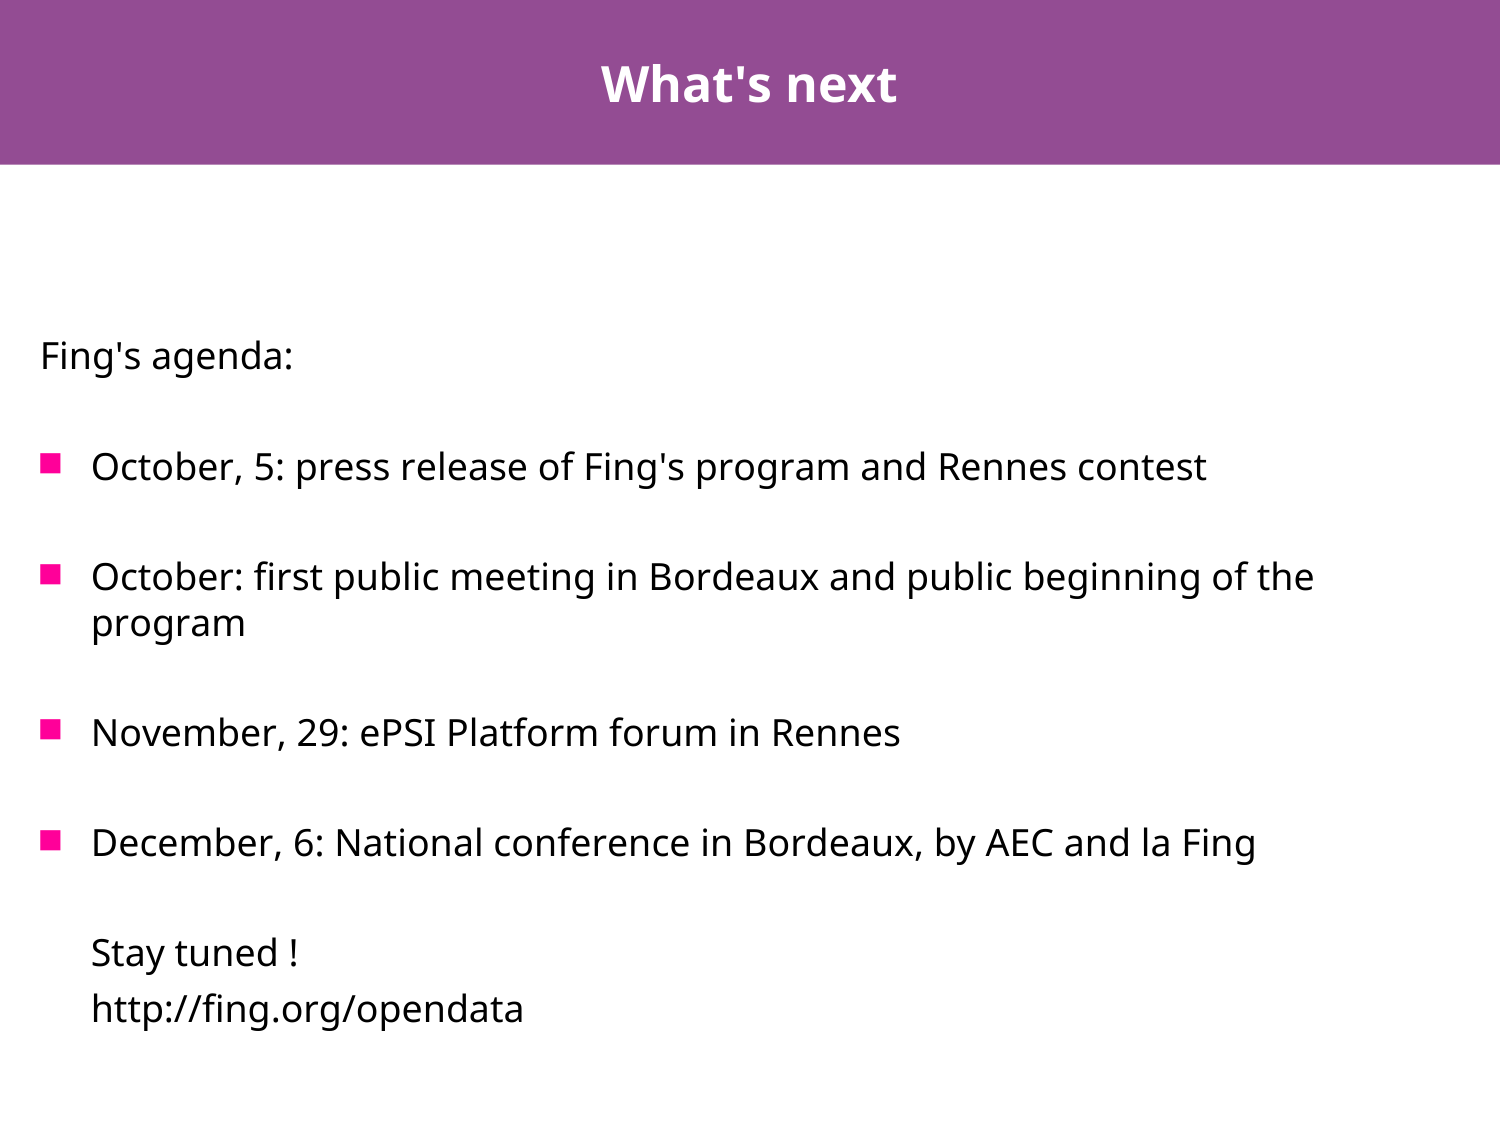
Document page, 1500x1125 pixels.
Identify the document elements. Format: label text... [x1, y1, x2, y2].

text_box What's next [0, 0, 1500, 165]
text_box Fing's agenda: October, 5: press release of Fing's program and Rennes contest October: first public meeting in Bordeaux and public beginning of the program November, 29: ePSI Platform forum in Rennes December, 6: National conference in Bordeaux, by AEC and la Fing Stay tuned ! http://fing.org/opendata [24, 275, 1476, 1088]
